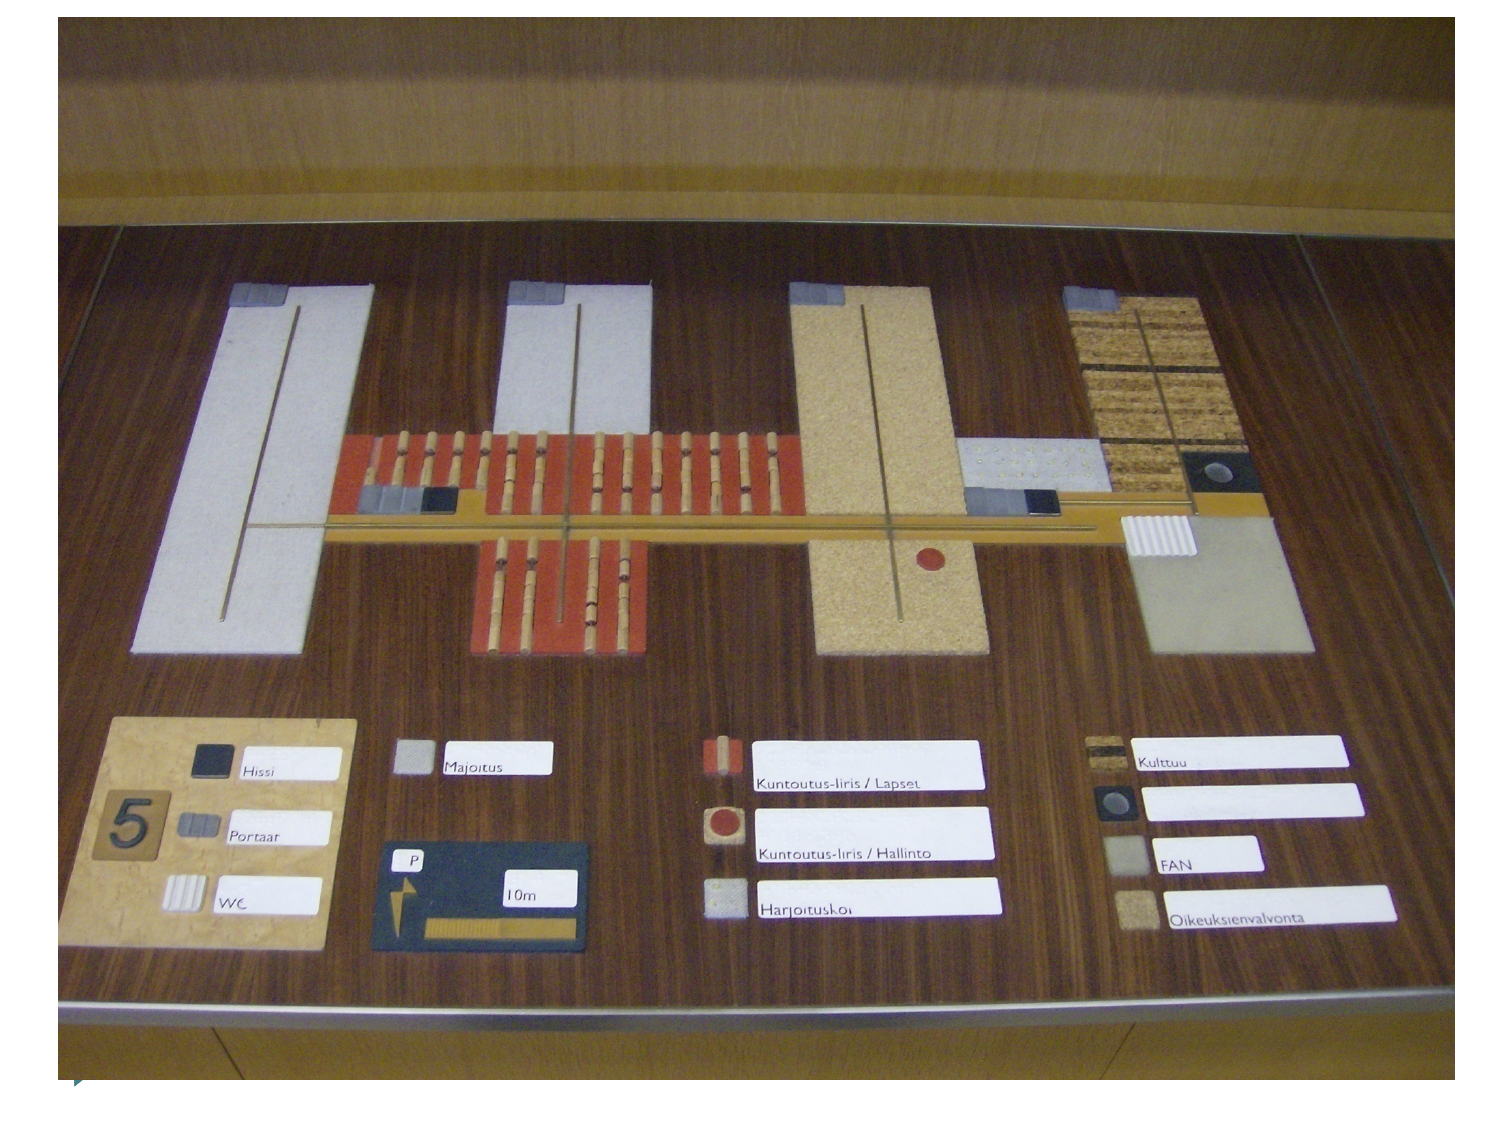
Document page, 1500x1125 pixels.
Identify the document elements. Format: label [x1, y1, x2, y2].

picture [58, 17, 1455, 1080]
